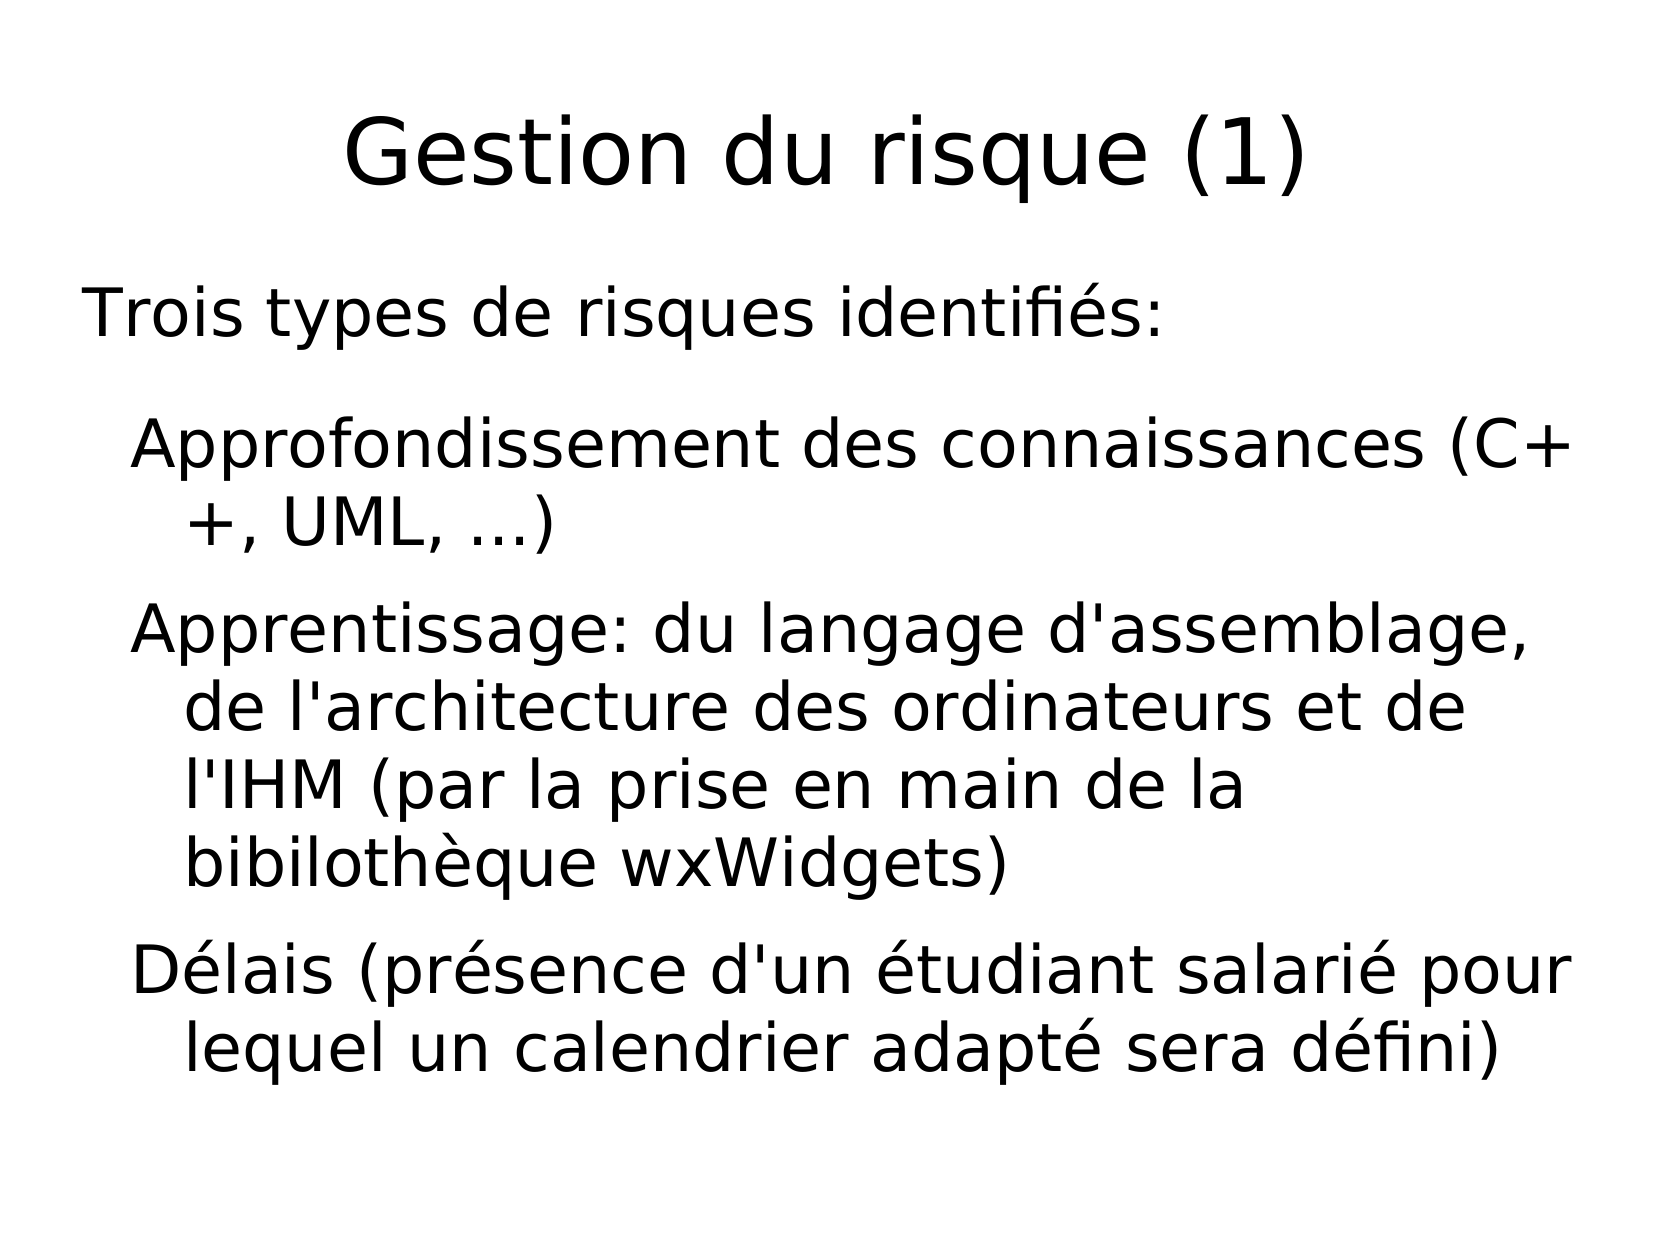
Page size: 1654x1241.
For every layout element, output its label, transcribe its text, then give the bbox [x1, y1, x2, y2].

subtitle Trois types de risques identifiés: [82, 252, 1576, 376]
title Gestion du risque (1) [82, 49, 1571, 252]
list Approfondissement des connaissances (C++, UML, ...) Apprentissage: du langage d'assemblage, de l'architecture des ordinateurs et de l'IHM (par la prise en main de la bibilothèque wxWidgets) Délais (présence d'un étudiant salarié pour lequel un calendrier adapté sera défini) [112, 405, 1609, 1165]
